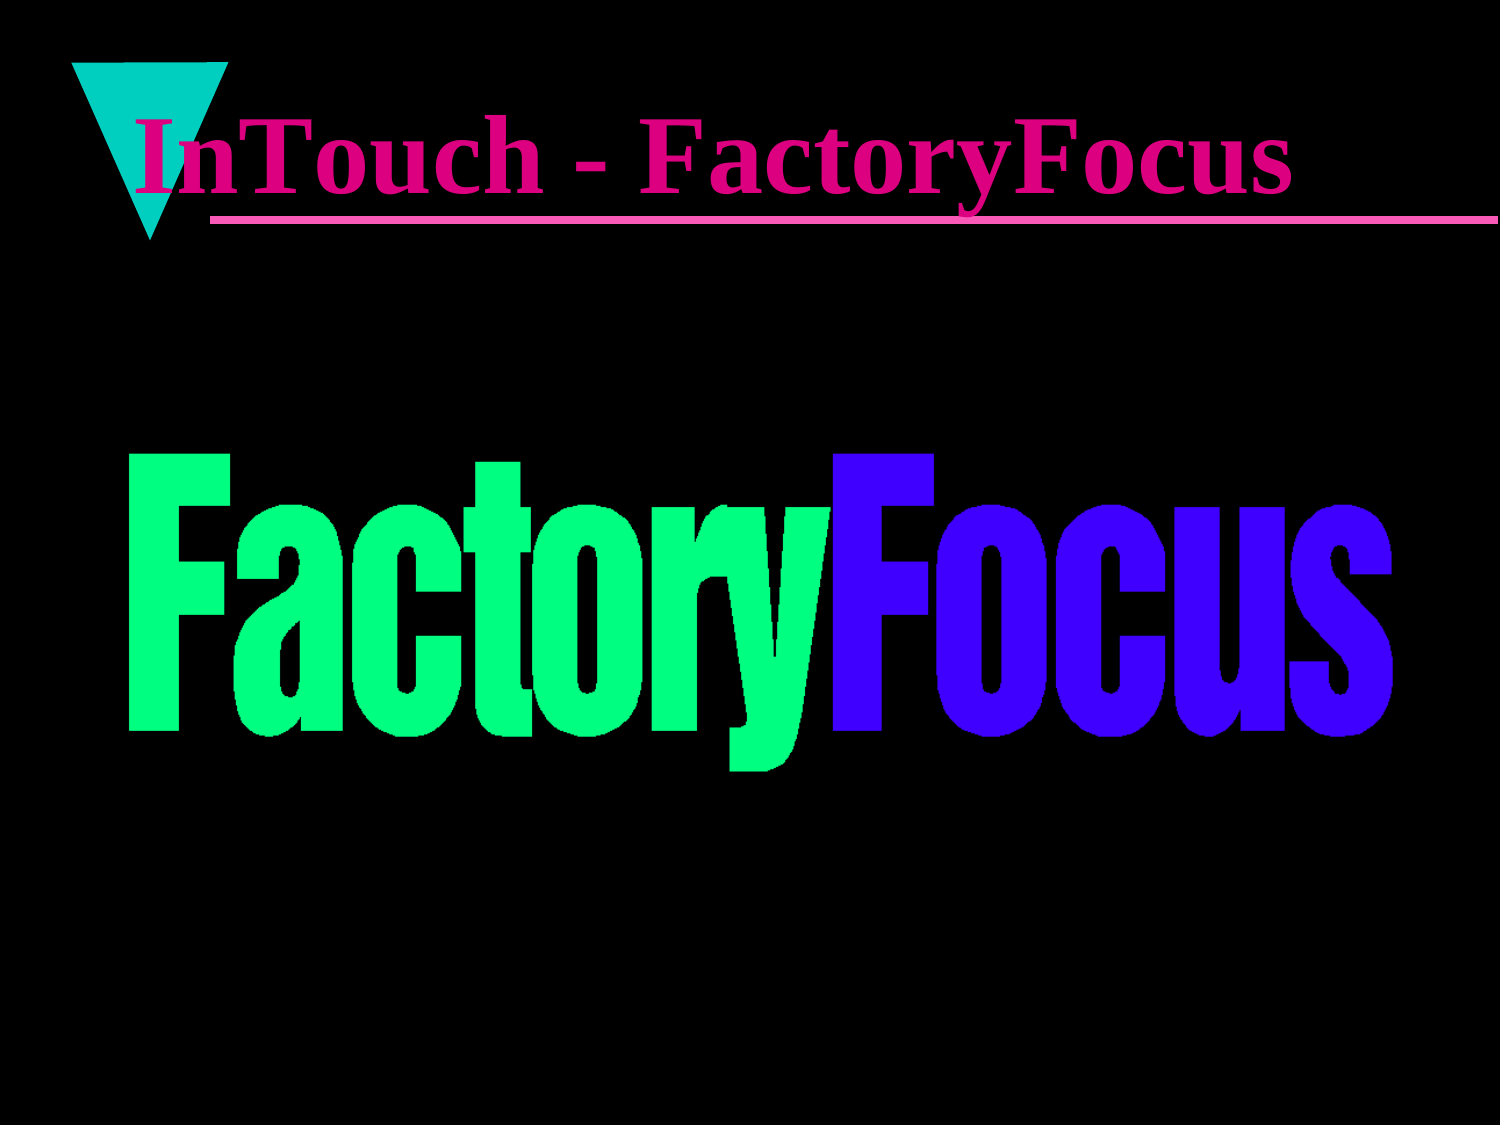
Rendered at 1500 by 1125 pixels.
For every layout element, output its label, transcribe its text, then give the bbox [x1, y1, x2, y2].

title InTouch - FactoryFocus [117, 63, 1500, 251]
chart [114, 412, 1430, 790]
